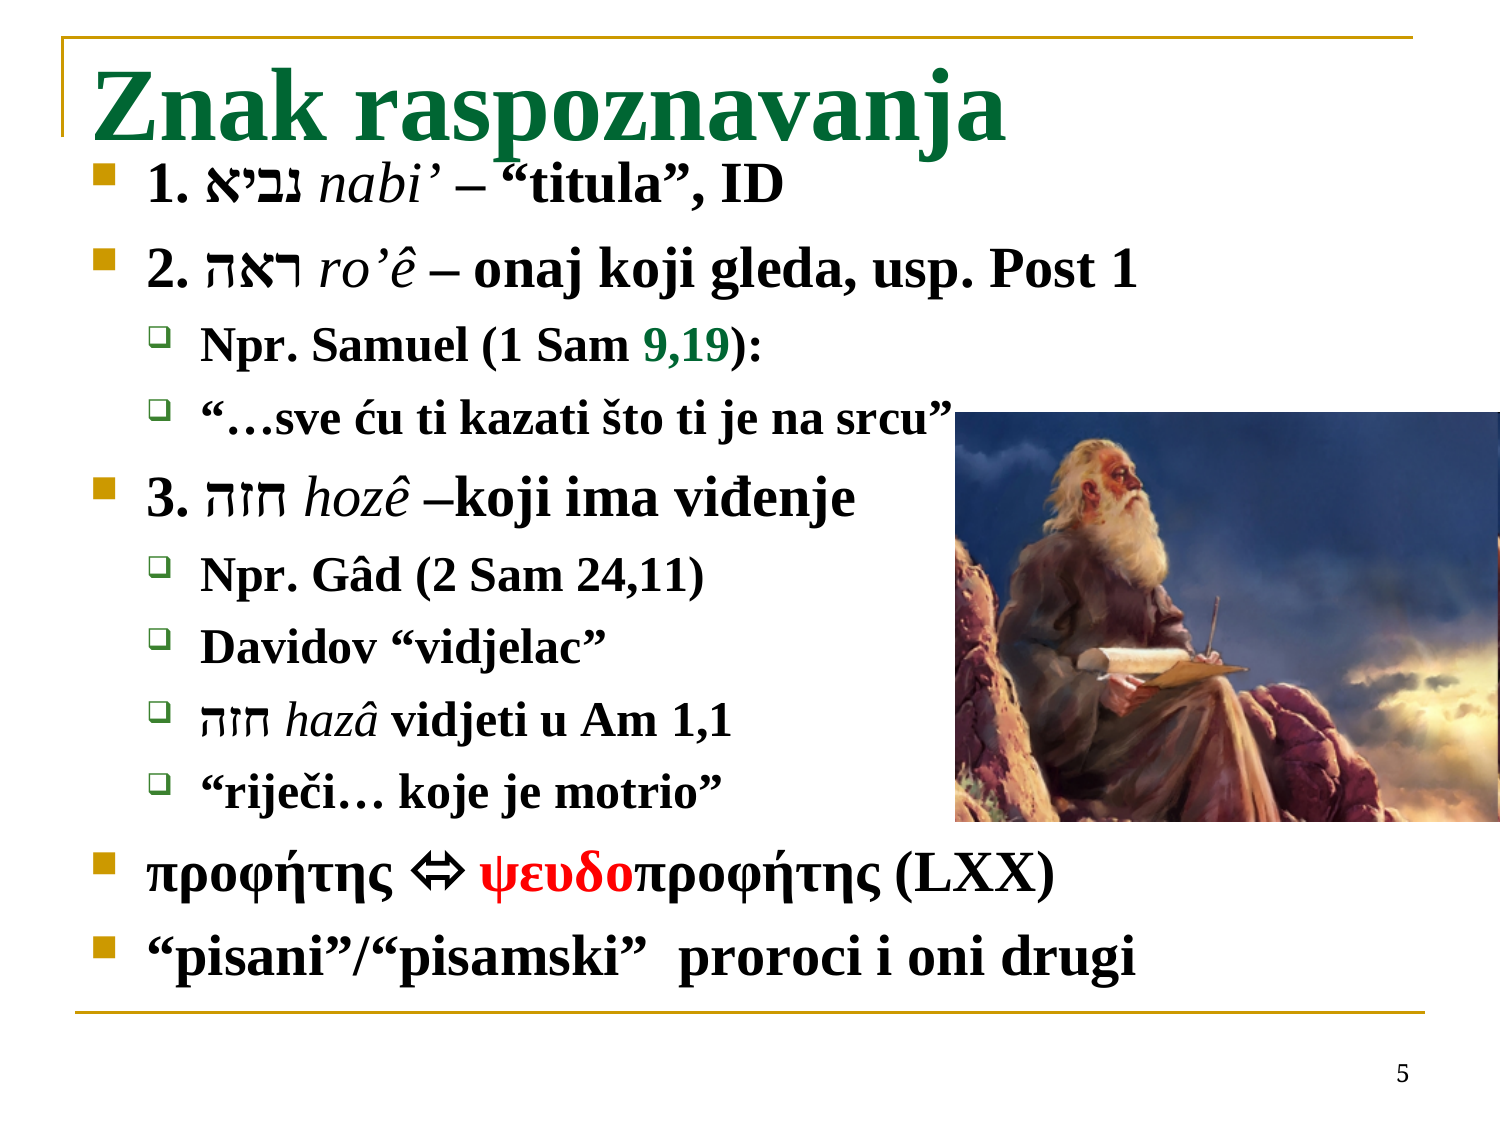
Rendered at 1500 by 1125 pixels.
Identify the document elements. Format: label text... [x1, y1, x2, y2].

list 1. נביא nabi’ – “titula”, ID 2. ראה ro’ê – onaj koji gleda, usp. Post 1 Npr. Samuel (1 Sam 9,19): “…sve ću ti kazati što ti je na srcu” 3. חזה hozê –koji ima viđenje Npr. Gâd (2 Sam 24,11) Davidov “vidjelac” חזה hazâ vidjeti u Am 1,1 “riječi… koje je motrio” προφήτης  ψευδοπροφήτης (LXX) “pisani”/“pisamski” proroci i oni drugi [75, 137, 1426, 1006]
picture [955, 412, 1500, 822]
title Znak raspoznavanja [75, 28, 1426, 137]
text_box <number> [1074, 1024, 1426, 1100]
